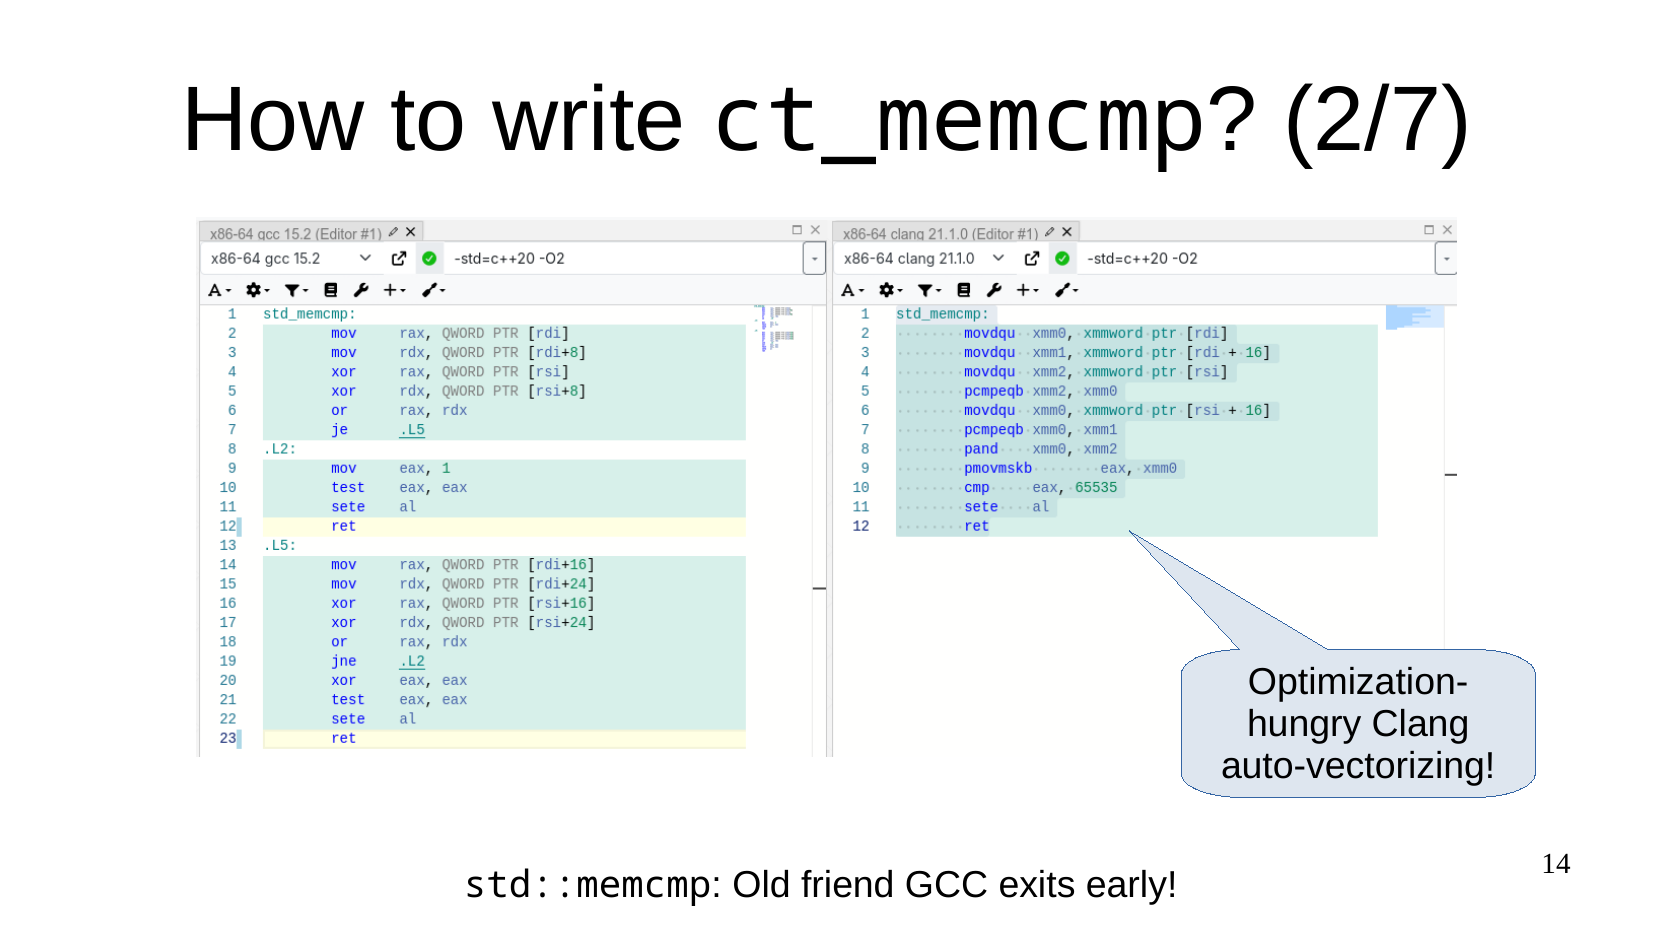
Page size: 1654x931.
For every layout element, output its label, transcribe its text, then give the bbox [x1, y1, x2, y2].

title How to write ct_memcmp? (2/7) [82, 37, 1571, 193]
text_box Optimization-hungry Clang auto-vectorizing! [1129, 530, 1536, 798]
picture [196, 217, 1457, 758]
text_box std::memcmp: Old friend GCC exits early! [407, 850, 1235, 912]
